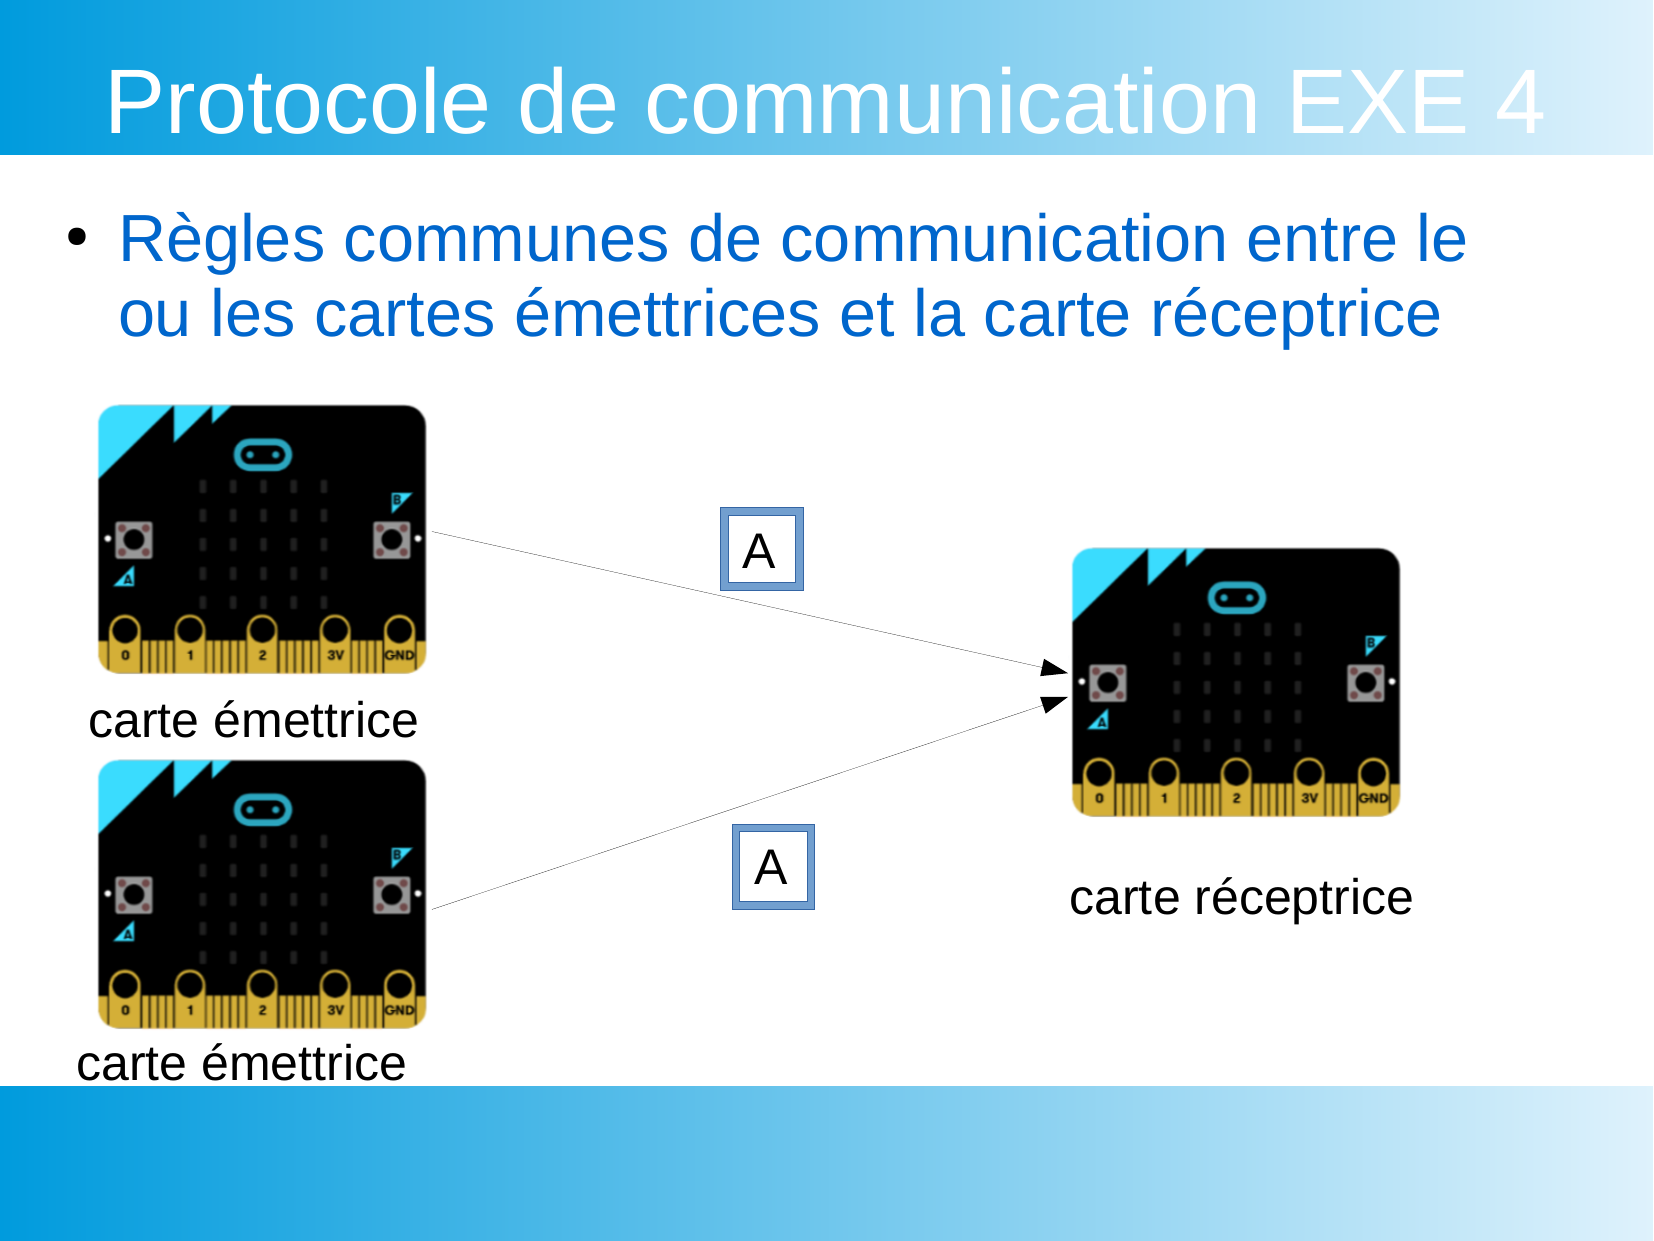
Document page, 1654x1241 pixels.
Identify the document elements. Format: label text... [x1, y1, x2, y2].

text_box carte émettrice [73, 685, 485, 756]
text_box carte réceptrice [1054, 862, 1430, 933]
text_box A [720, 507, 804, 591]
picture [94, 400, 432, 678]
picture [94, 756, 432, 1027]
text_box carte émettrice [61, 1027, 473, 1099]
title Protocole de communication EXE 4 [82, 49, 1571, 155]
picture [1068, 543, 1406, 821]
list Règles communes de communication entre le ou les cartes émettrices et la carte réceptrice [47, 200, 1536, 401]
text_box A [732, 824, 815, 910]
